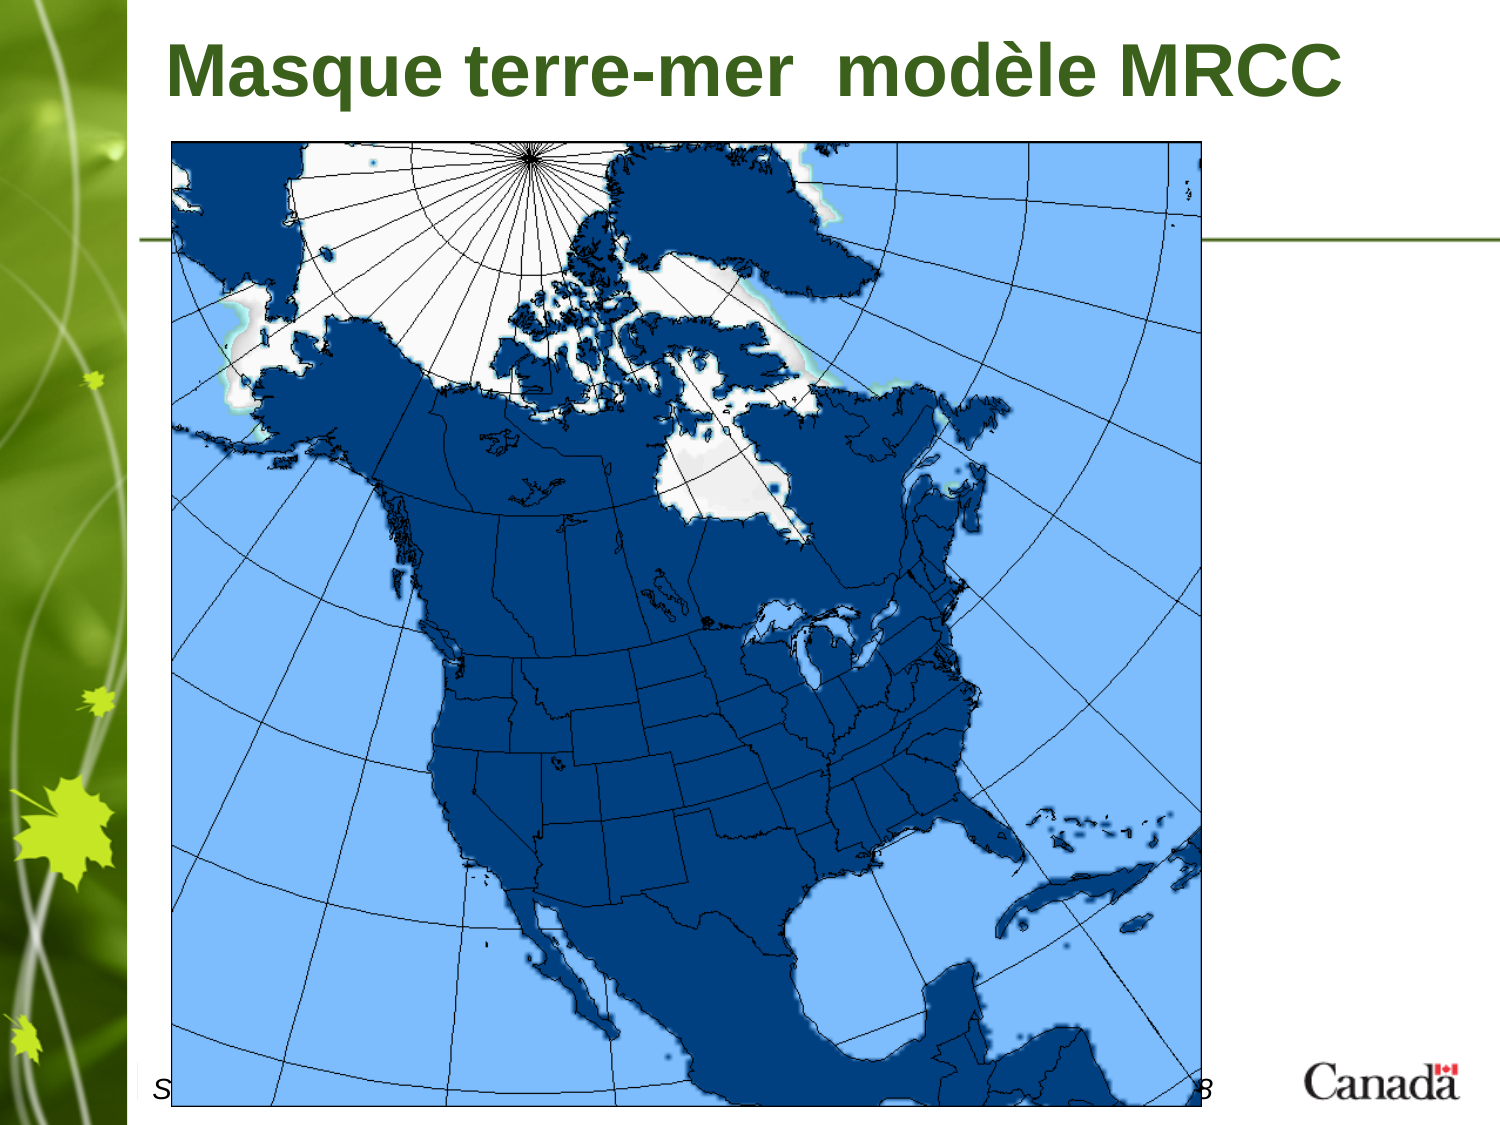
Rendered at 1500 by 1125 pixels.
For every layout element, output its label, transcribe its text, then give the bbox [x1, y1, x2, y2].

picture [0, 0, 1500, 1125]
text_box Masque terre-mer modèle MRCC [150, 21, 1381, 121]
